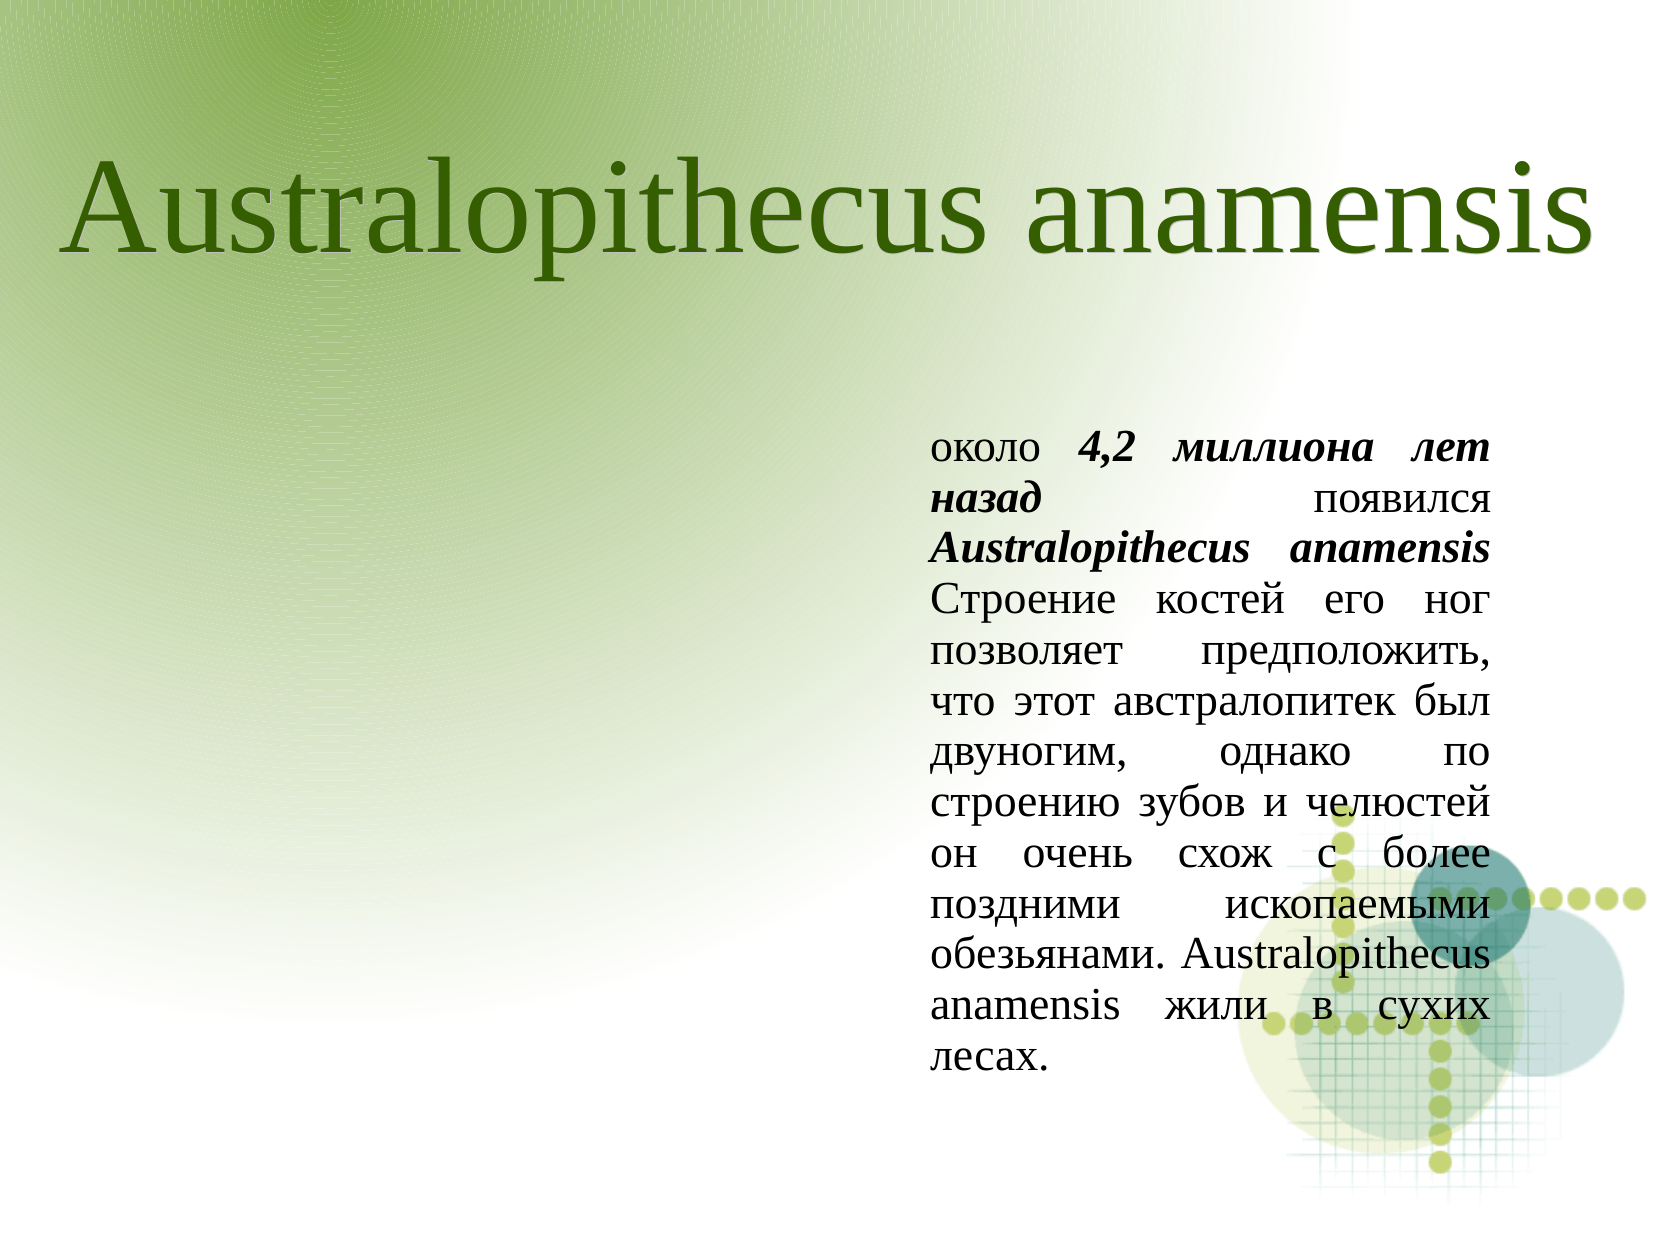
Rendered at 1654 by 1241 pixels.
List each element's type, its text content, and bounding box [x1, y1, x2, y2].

picture [70, 295, 886, 1122]
picture [1224, 792, 1654, 1211]
text_box около 4,2 миллиона лет назад появился Australopithecus anamensis Строение костей его ног позволяет предположить, что этот австралопитек был двуногим, однако по строению зубов и челюстей он очень схож с более поздними ископаемыми обезьянами. Australopithecus anamensis жили в сухих лесах. [915, 413, 1506, 1093]
title Australopithecus anamensis [59, 110, 1654, 303]
